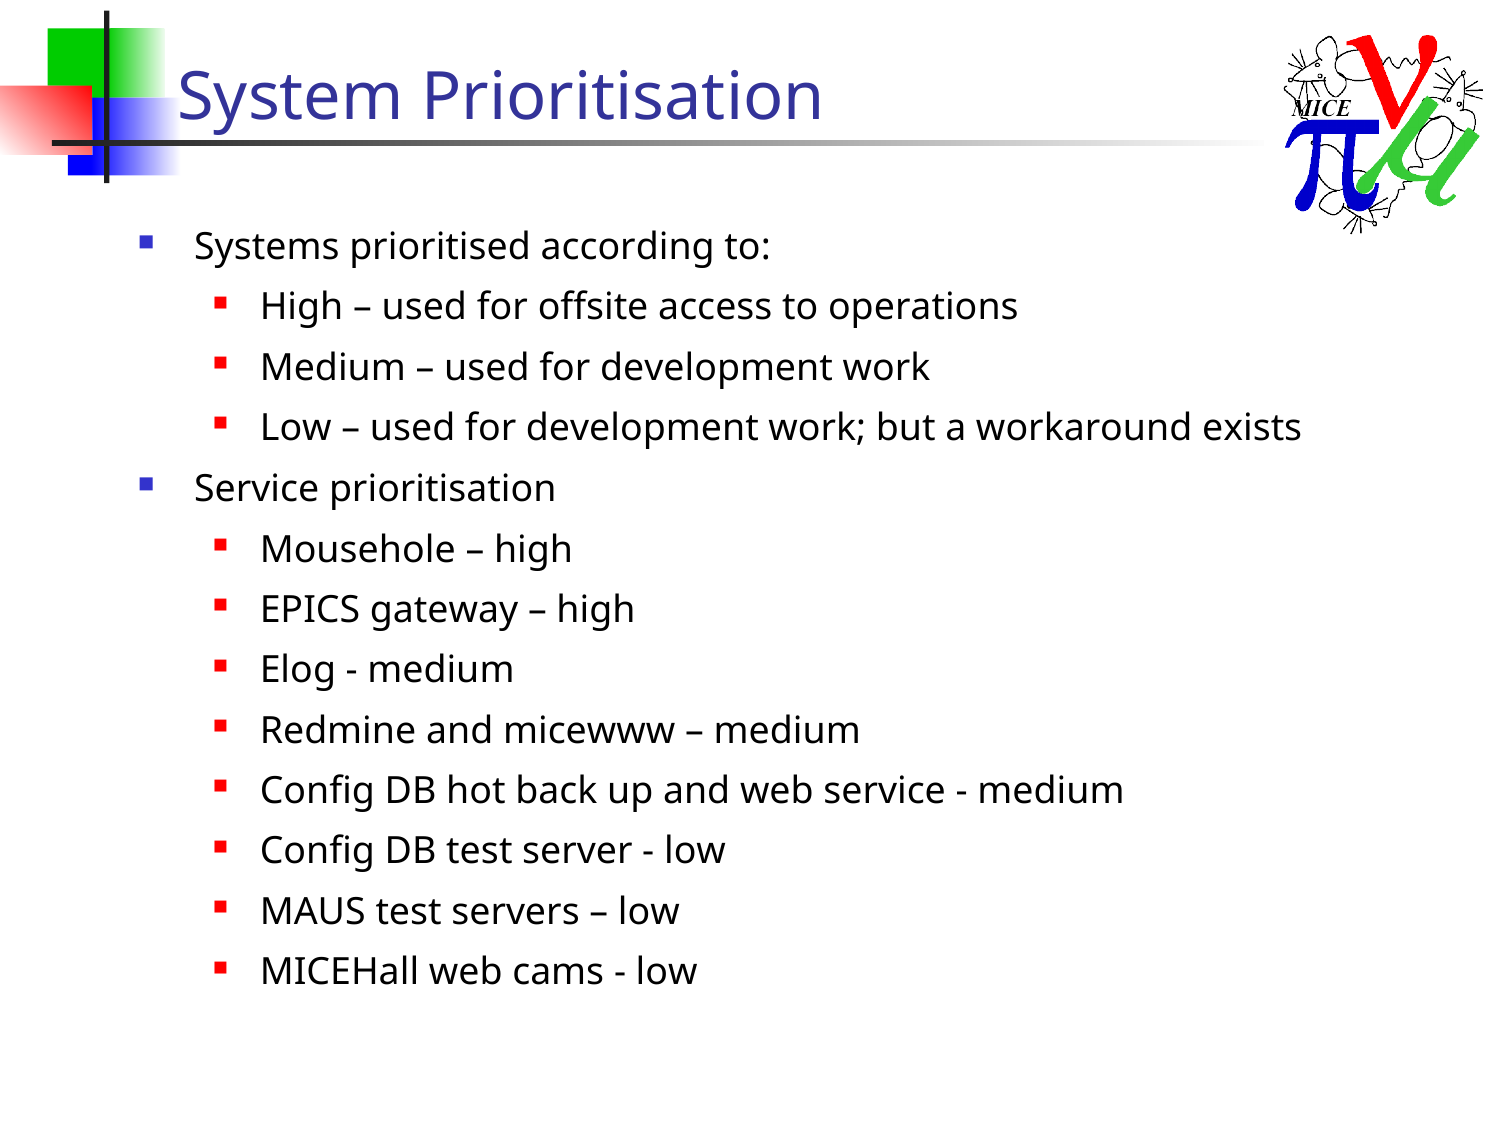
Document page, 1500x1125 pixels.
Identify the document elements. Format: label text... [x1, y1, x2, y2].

list Systems prioritised according to: High – used for offsite access to operations Medium – used for development work Low – used for development work; but a workaround exists Service prioritisation Mousehole – high EPICS gateway – high Elog - medium Redmine and micewww – medium Config DB hot back up and web service - medium Config DB test server - low MAUS test servers – low MICEHall web cams - low [123, 211, 1399, 906]
title System Prioritisation [162, 0, 1441, 188]
picture [1264, 5, 1500, 251]
